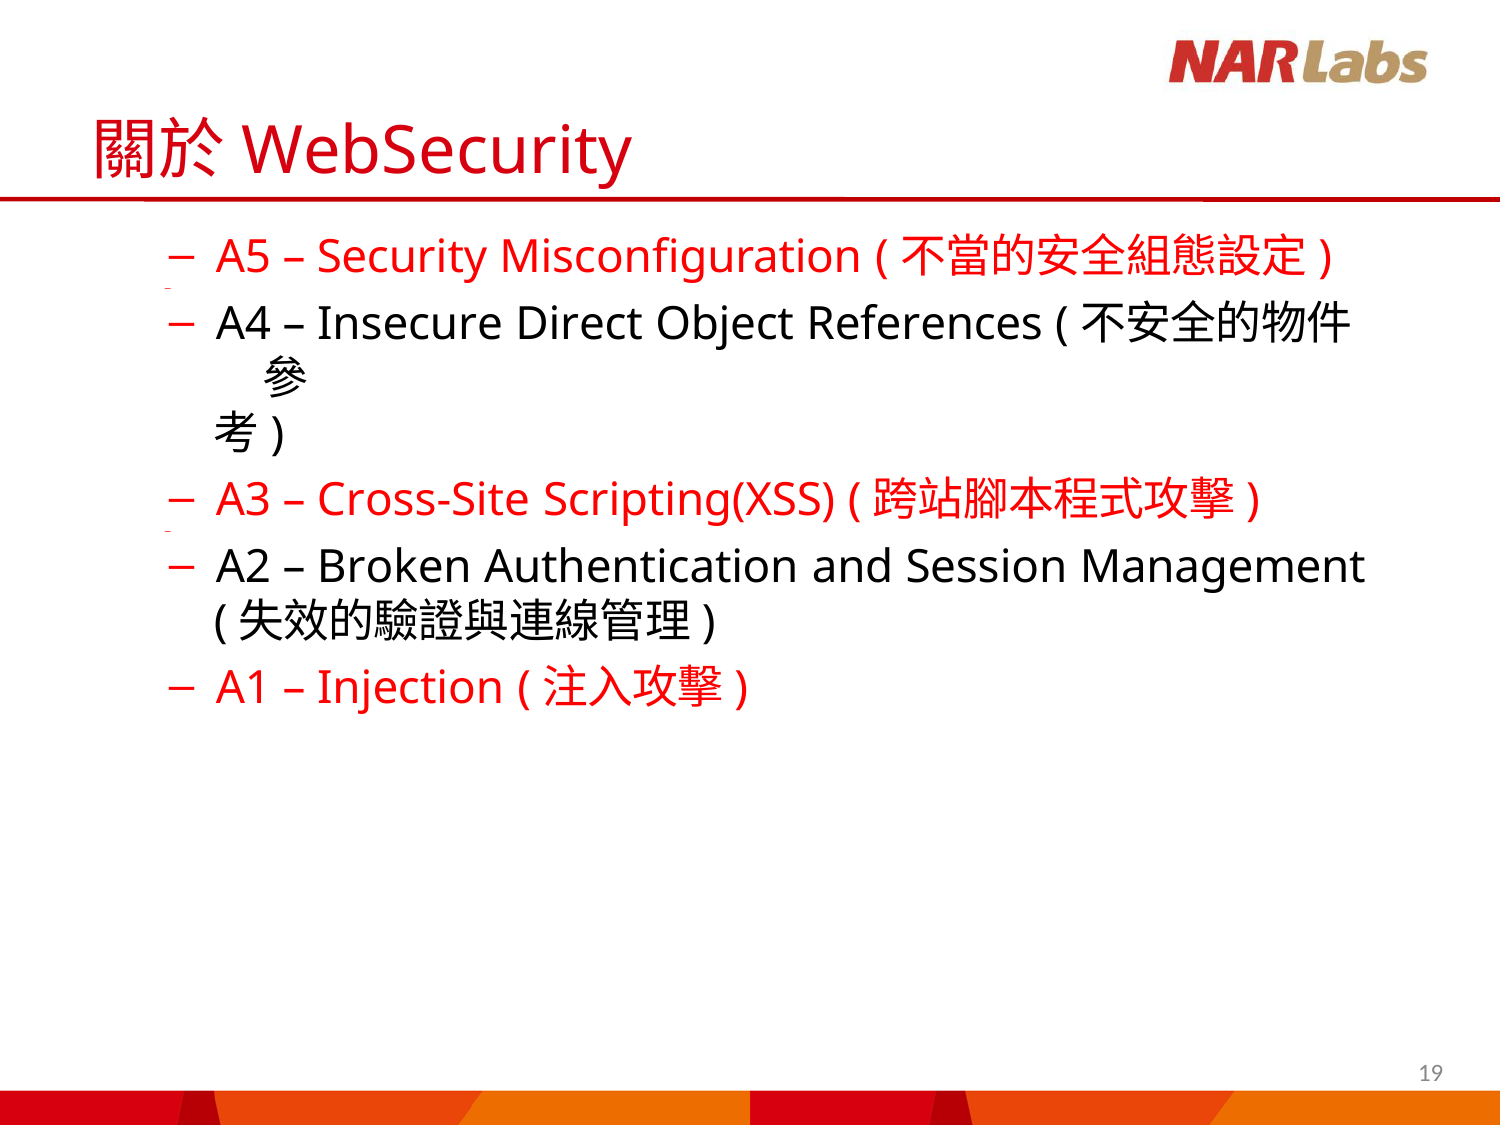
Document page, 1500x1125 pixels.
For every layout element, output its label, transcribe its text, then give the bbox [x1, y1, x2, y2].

title 關於WebSecurity [89, 107, 1411, 189]
text_box A5 – Security Misconfiguration (不當的安全組態設定) A4 – Insecure Direct Object References (不安全的物件參 考) A3 – Cross-Site Scripting(XSS) (跨站腳本程式攻擊) A2 – Broken Authentication and Session Management (失效的驗證與連線管理) A1 – Injection (注入攻擊) [164, 226, 1390, 657]
text_box 11 [1414, 1056, 1448, 1090]
